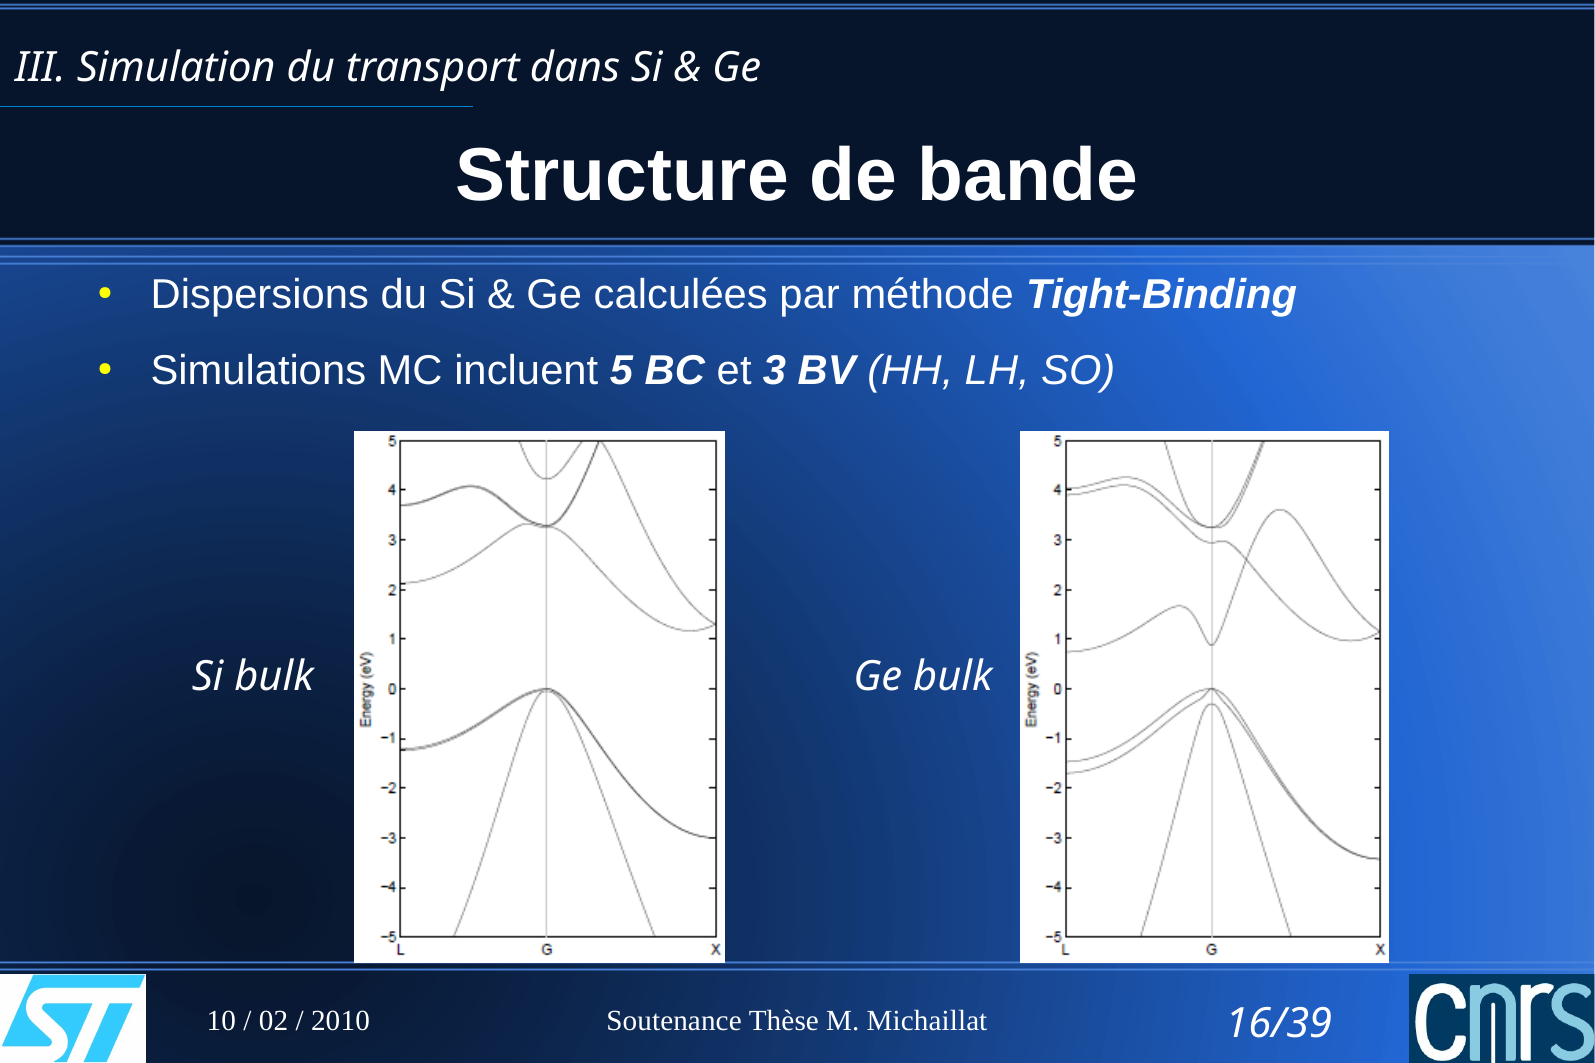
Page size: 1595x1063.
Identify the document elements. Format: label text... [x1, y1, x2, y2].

title Structure de bande [79, 115, 1515, 234]
text_box Si bulk [177, 637, 347, 708]
picture [0, 0, 1595, 1063]
text_box III. Simulation du transport dans Si & Ge [0, 29, 1182, 100]
text_box Ge bulk [838, 637, 1017, 708]
list Dispersions du Si & Ge calculées par méthode Tight-Binding Simulations MC incluent 5 BC et 3 BV (HH, LH, SO) [79, 270, 1515, 973]
